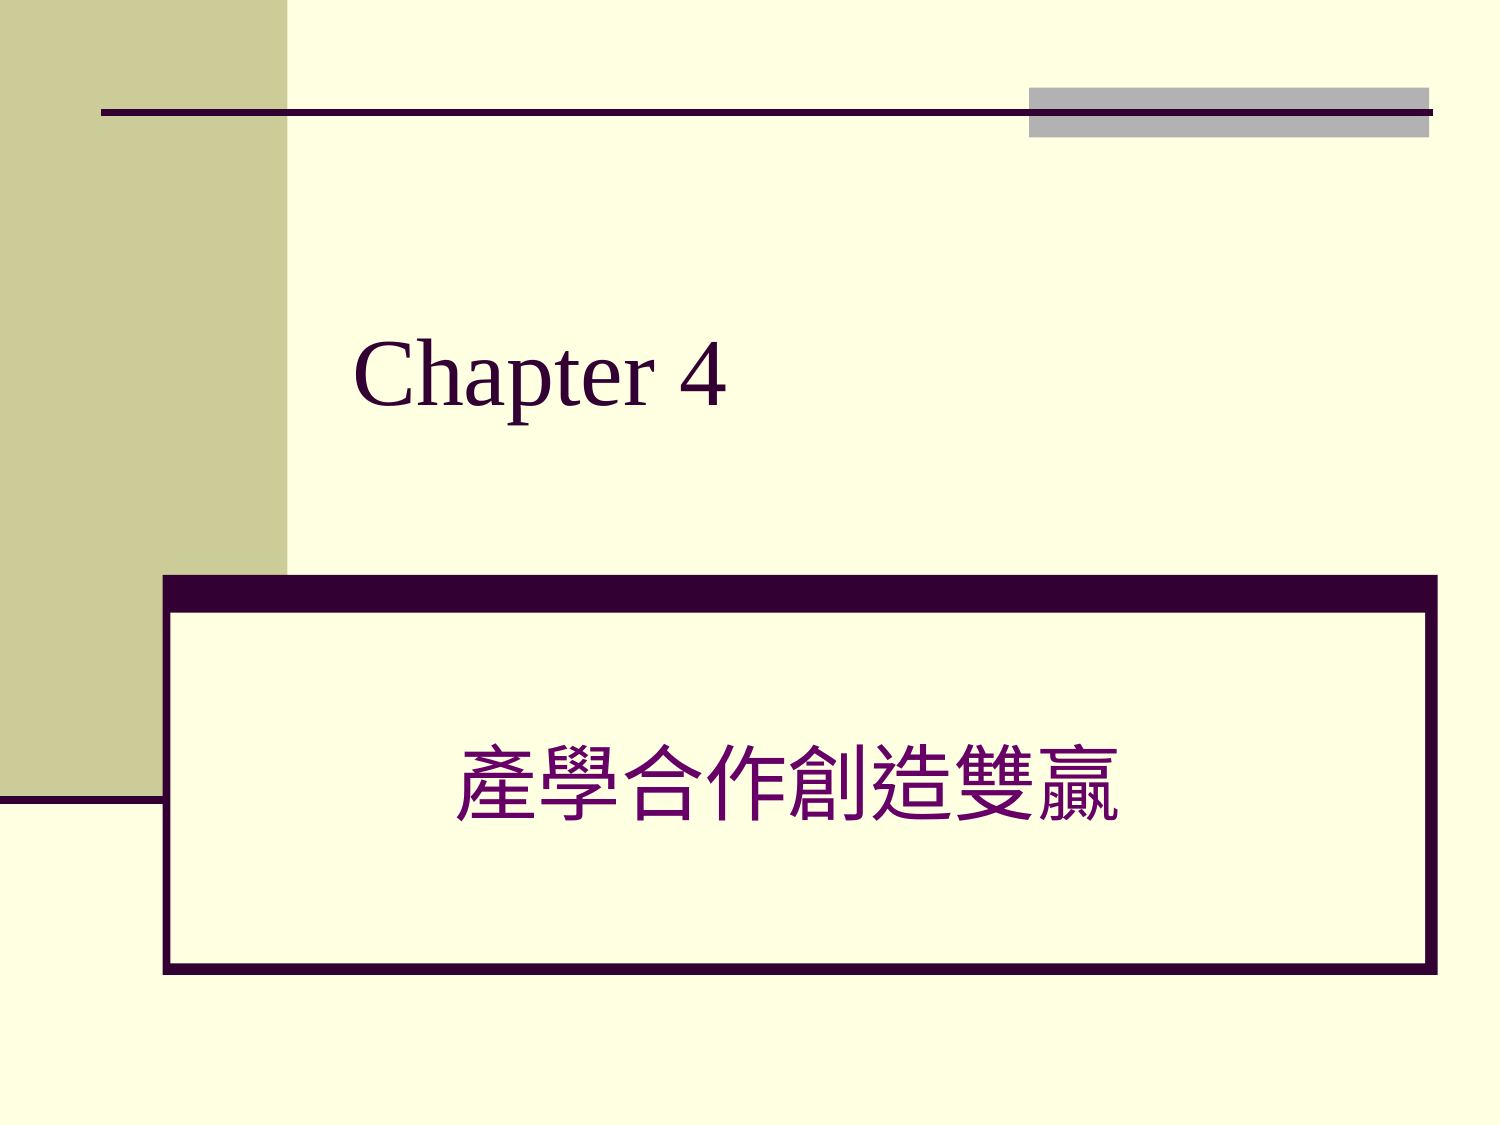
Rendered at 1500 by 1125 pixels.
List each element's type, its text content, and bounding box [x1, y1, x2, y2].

title Chapter 4 [337, 226, 1425, 508]
subtitle 產學合作創造雙贏 [225, 649, 1351, 913]
